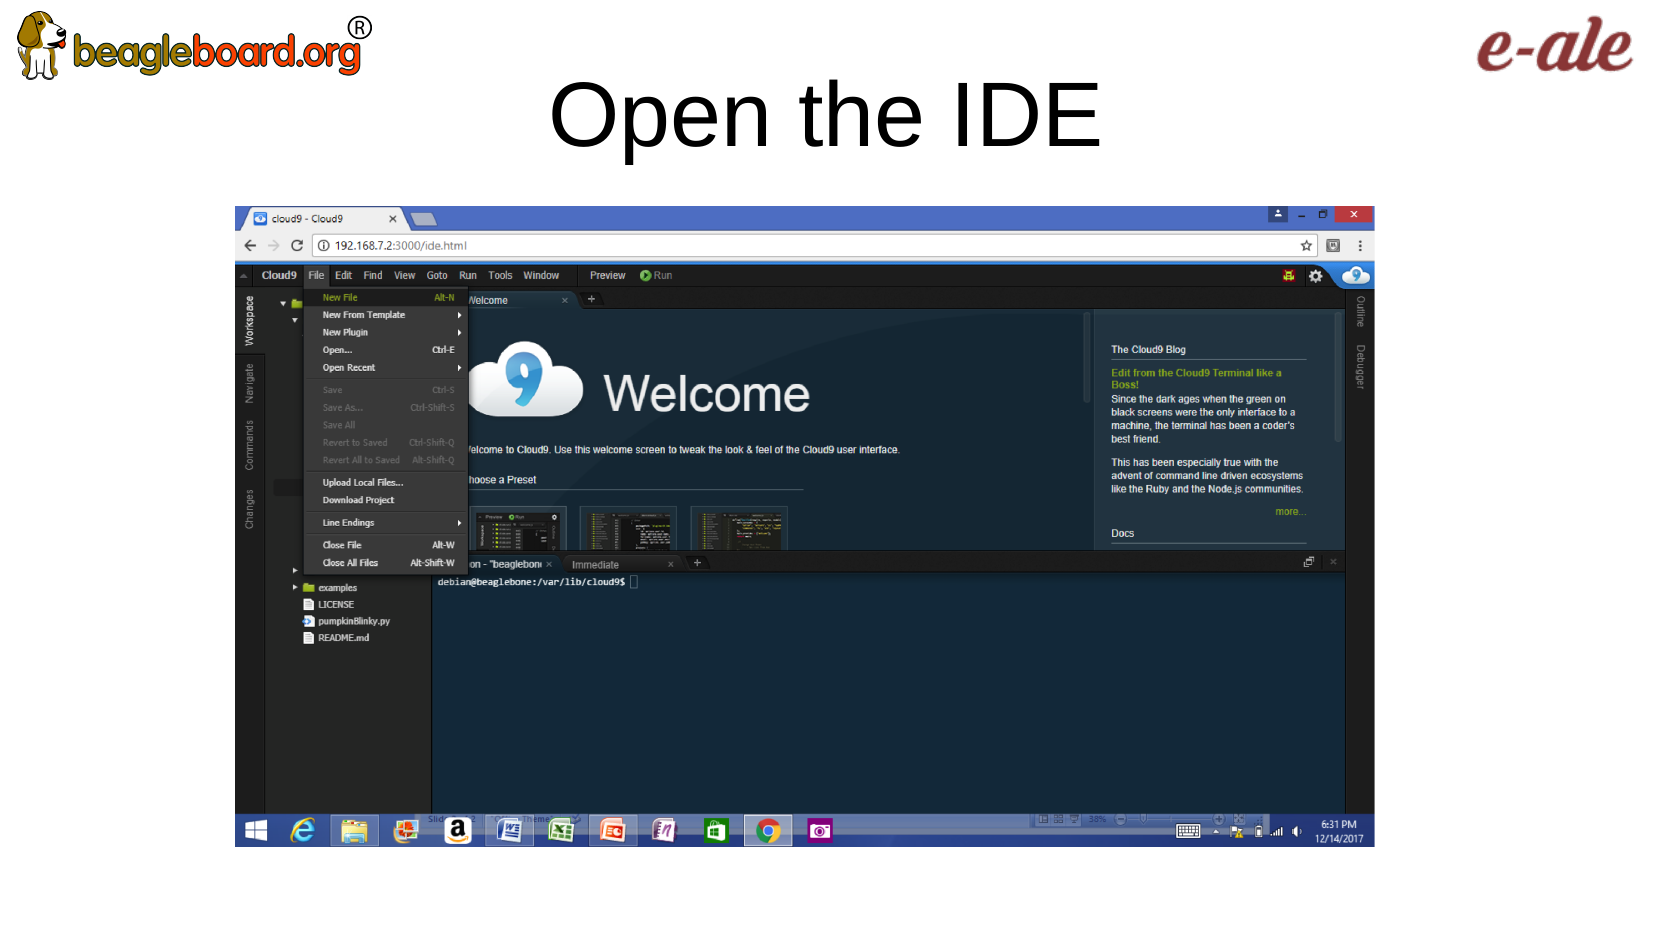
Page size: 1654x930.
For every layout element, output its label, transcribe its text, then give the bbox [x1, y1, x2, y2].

picture [1475, 14, 1636, 74]
picture [235, 206, 1375, 847]
title Open the IDE [82, 37, 1571, 193]
picture [17, 11, 372, 80]
